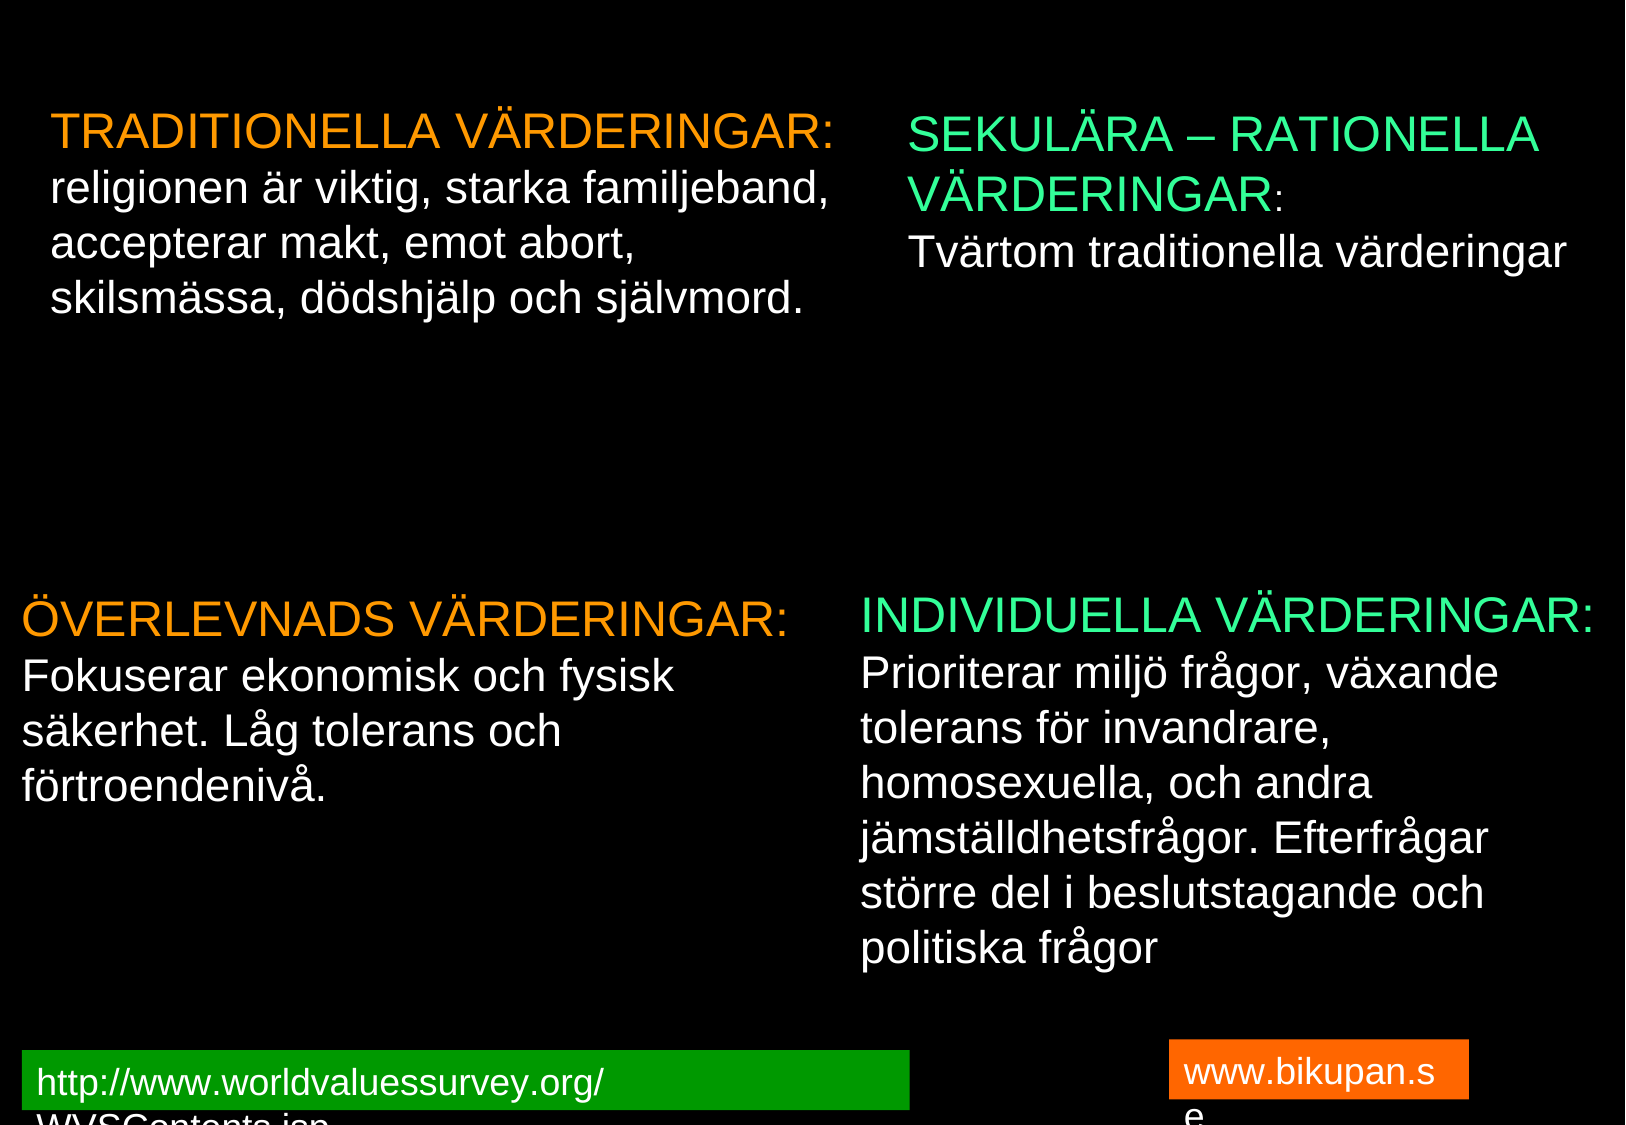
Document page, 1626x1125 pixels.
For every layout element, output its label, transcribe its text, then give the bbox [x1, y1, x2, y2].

text_box www.bikupan.se [1169, 1039, 1469, 1100]
text_box TRADITIONELLA VÄRDERINGAR: religionen är viktig, starka familjeband, accepterar makt, emot abort, skilsmässa, dödshjälp och självmord. [35, 90, 874, 331]
text_box http://www.worldvaluessurvey.org/WVSContents.jsp [21, 1050, 910, 1111]
text_box ÖVERLEVNADS VÄRDERINGAR: Fokuserar ekonomisk och fysisk säkerhet. Låg tolerans och förtroendenivå. [6, 578, 845, 819]
text_box INDIVIDUELLA VÄRDERINGAR: Prioriterar miljö frågor, växande tolerans för invandrare, homosexuella, och andra jämställdhetsfrågor. Efterfrågar större del i beslutstagande och politiska frågor [845, 575, 1626, 981]
text_box SEKULÄRA – RATIONELLA VÄRDERINGAR: Tvärtom traditionella värderingar [892, 94, 1626, 285]
